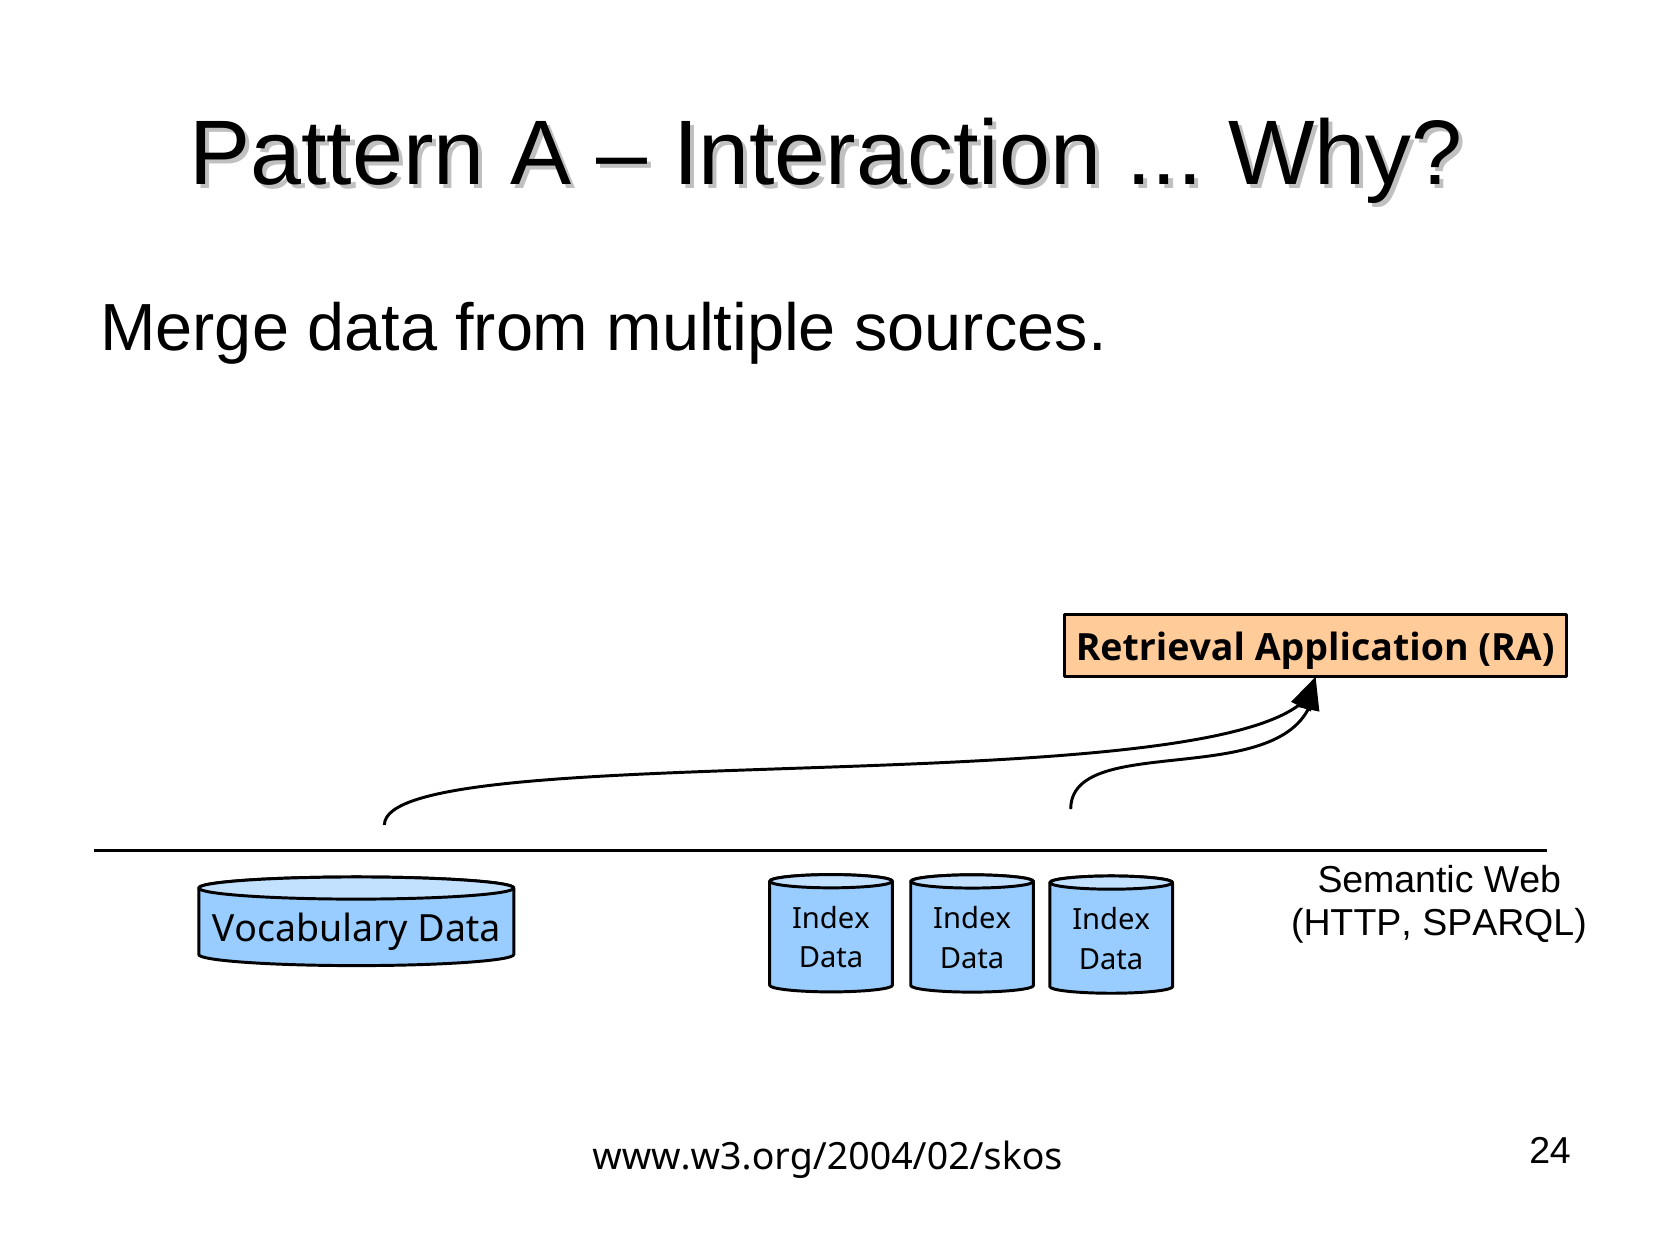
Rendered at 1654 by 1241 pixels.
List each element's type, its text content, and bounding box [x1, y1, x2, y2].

text_box Semantic Web (HTTP, SPARQL) [1571, 851, 1595, 951]
list Merge data from multiple sources. [82, 290, 1571, 1109]
title Pattern A – Interaction ... Why? [82, 49, 1571, 257]
